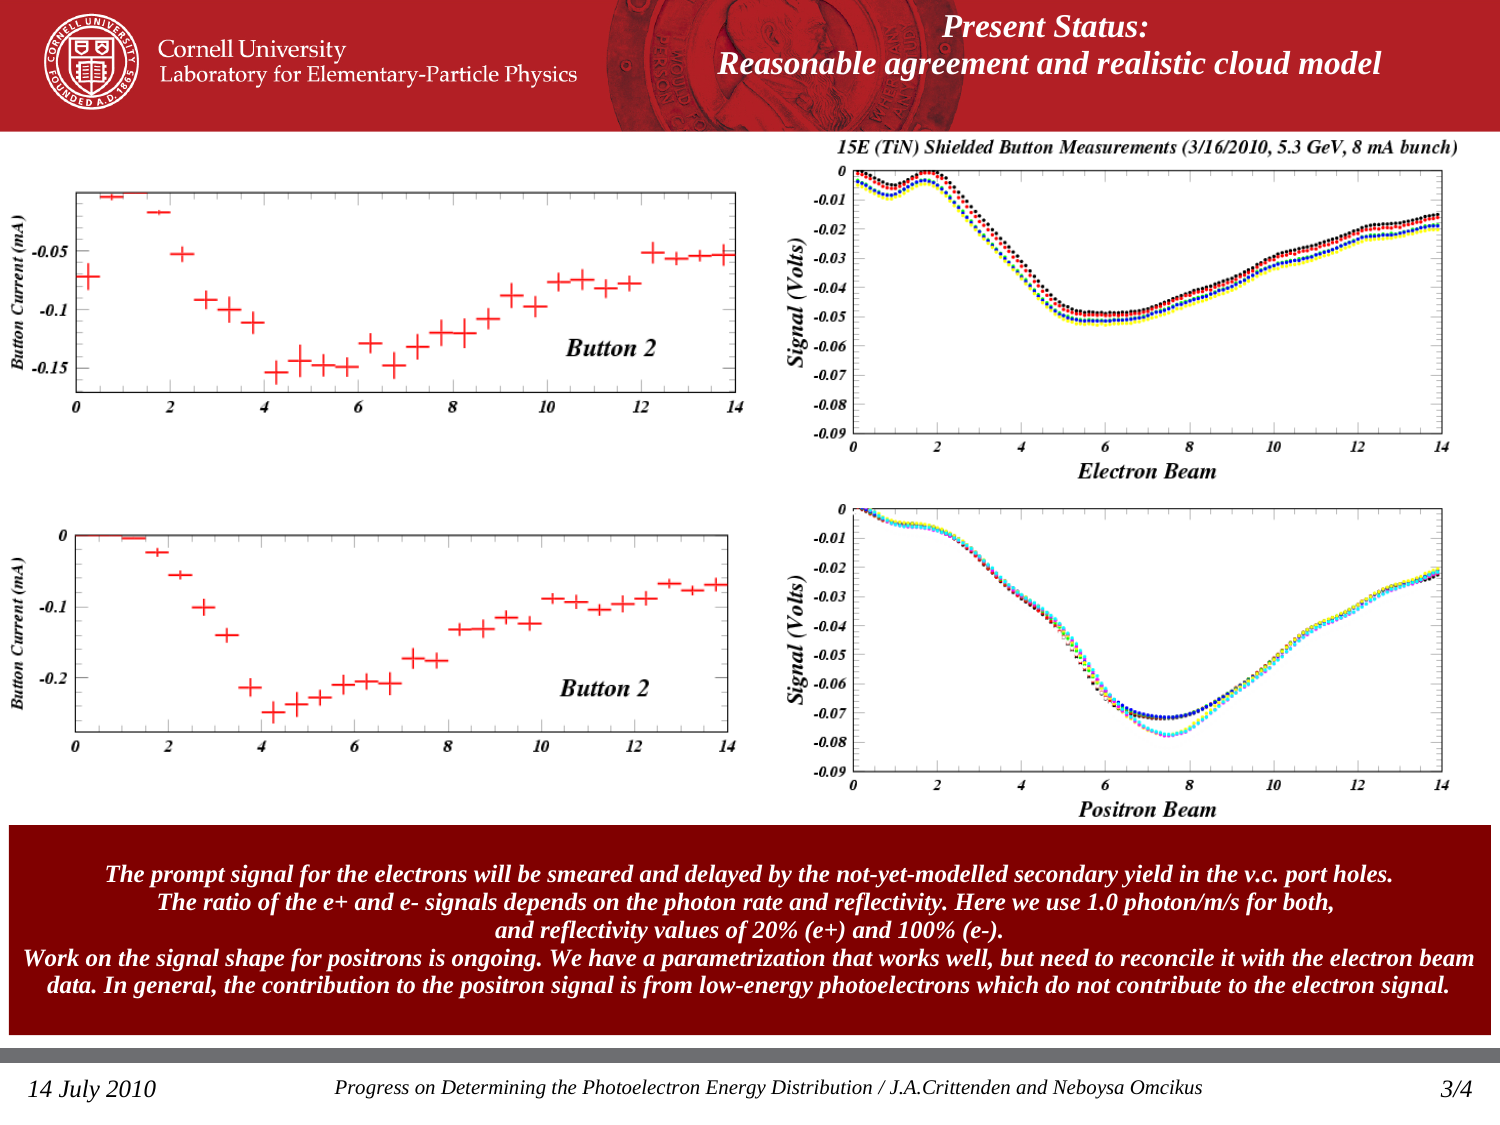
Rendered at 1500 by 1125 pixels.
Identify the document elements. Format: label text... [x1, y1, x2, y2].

picture [0, 0, 599, 132]
picture [775, 134, 1463, 826]
picture [0, 524, 751, 761]
text_box The prompt signal for the electrons will be smeared and delayed by the not-yet-modelled secondary yield in the v.c. port holes. The ratio of the e+ and e- signals depends on the photon rate and reflectivity. Here we use 1.0 photon/m/s for both, and reflectivity values of 20% (e+) and 100% (e-). Work on the signal shape for positrons is ongoing. We have a parametrization that works well, but need to reconcile it with the electron beam data. In general, the contribution to the positron signal is from low-energy photoelectrons which do not contribute to the electron signal. [8, 825, 1491, 1036]
picture [0, 187, 751, 424]
text_box Present Status: Reasonable agreement and realistic cloud model [599, 0, 1500, 181]
